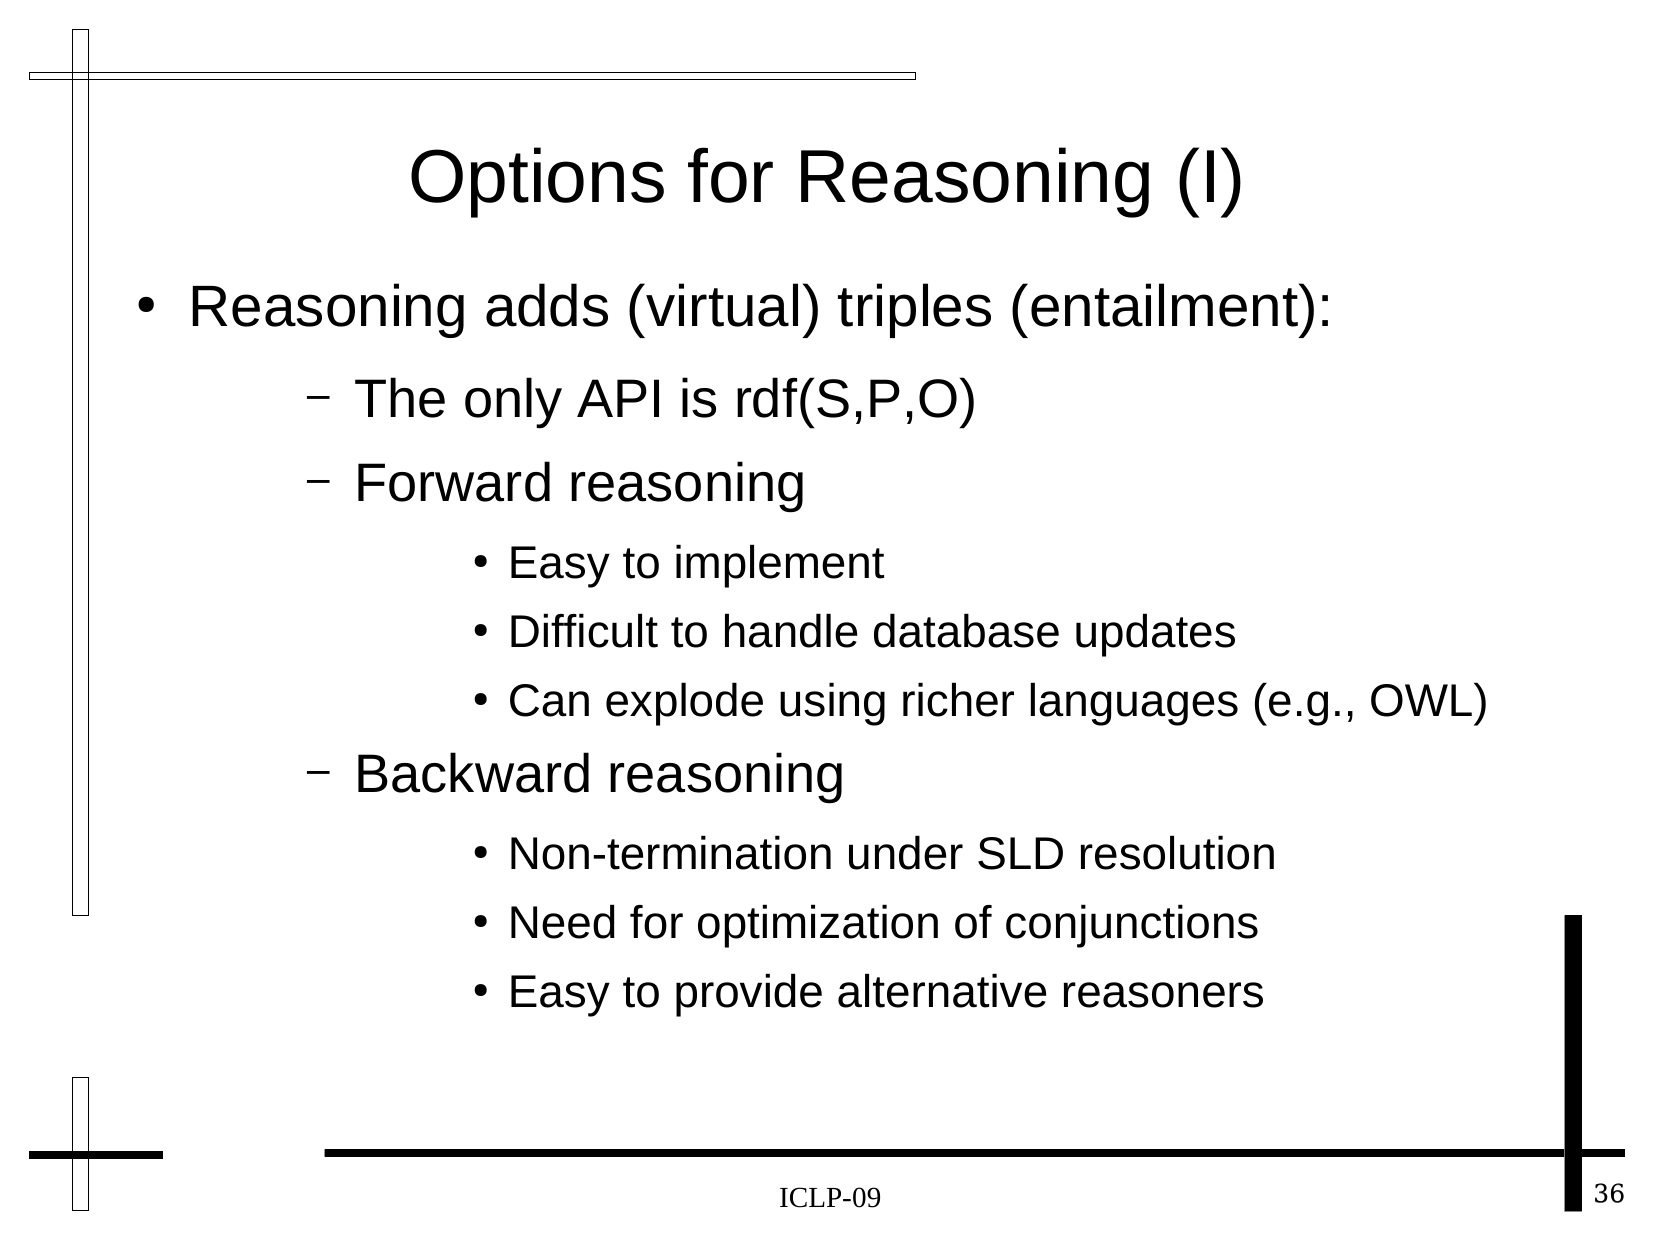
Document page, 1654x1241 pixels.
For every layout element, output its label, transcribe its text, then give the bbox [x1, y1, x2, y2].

list Reasoning adds (virtual) triples (entailment): The only API is rdf(S,P,O) Forward reasoning Easy to implement Difficult to handle database updates Can explode using richer languages (e.g., OWL) Backward reasoning Non-termination under SLD resolution Need for optimization of conjunctions Easy to provide alternative reasoners [118, 273, 1531, 1061]
title Options for Reasoning (I) [121, 88, 1534, 266]
